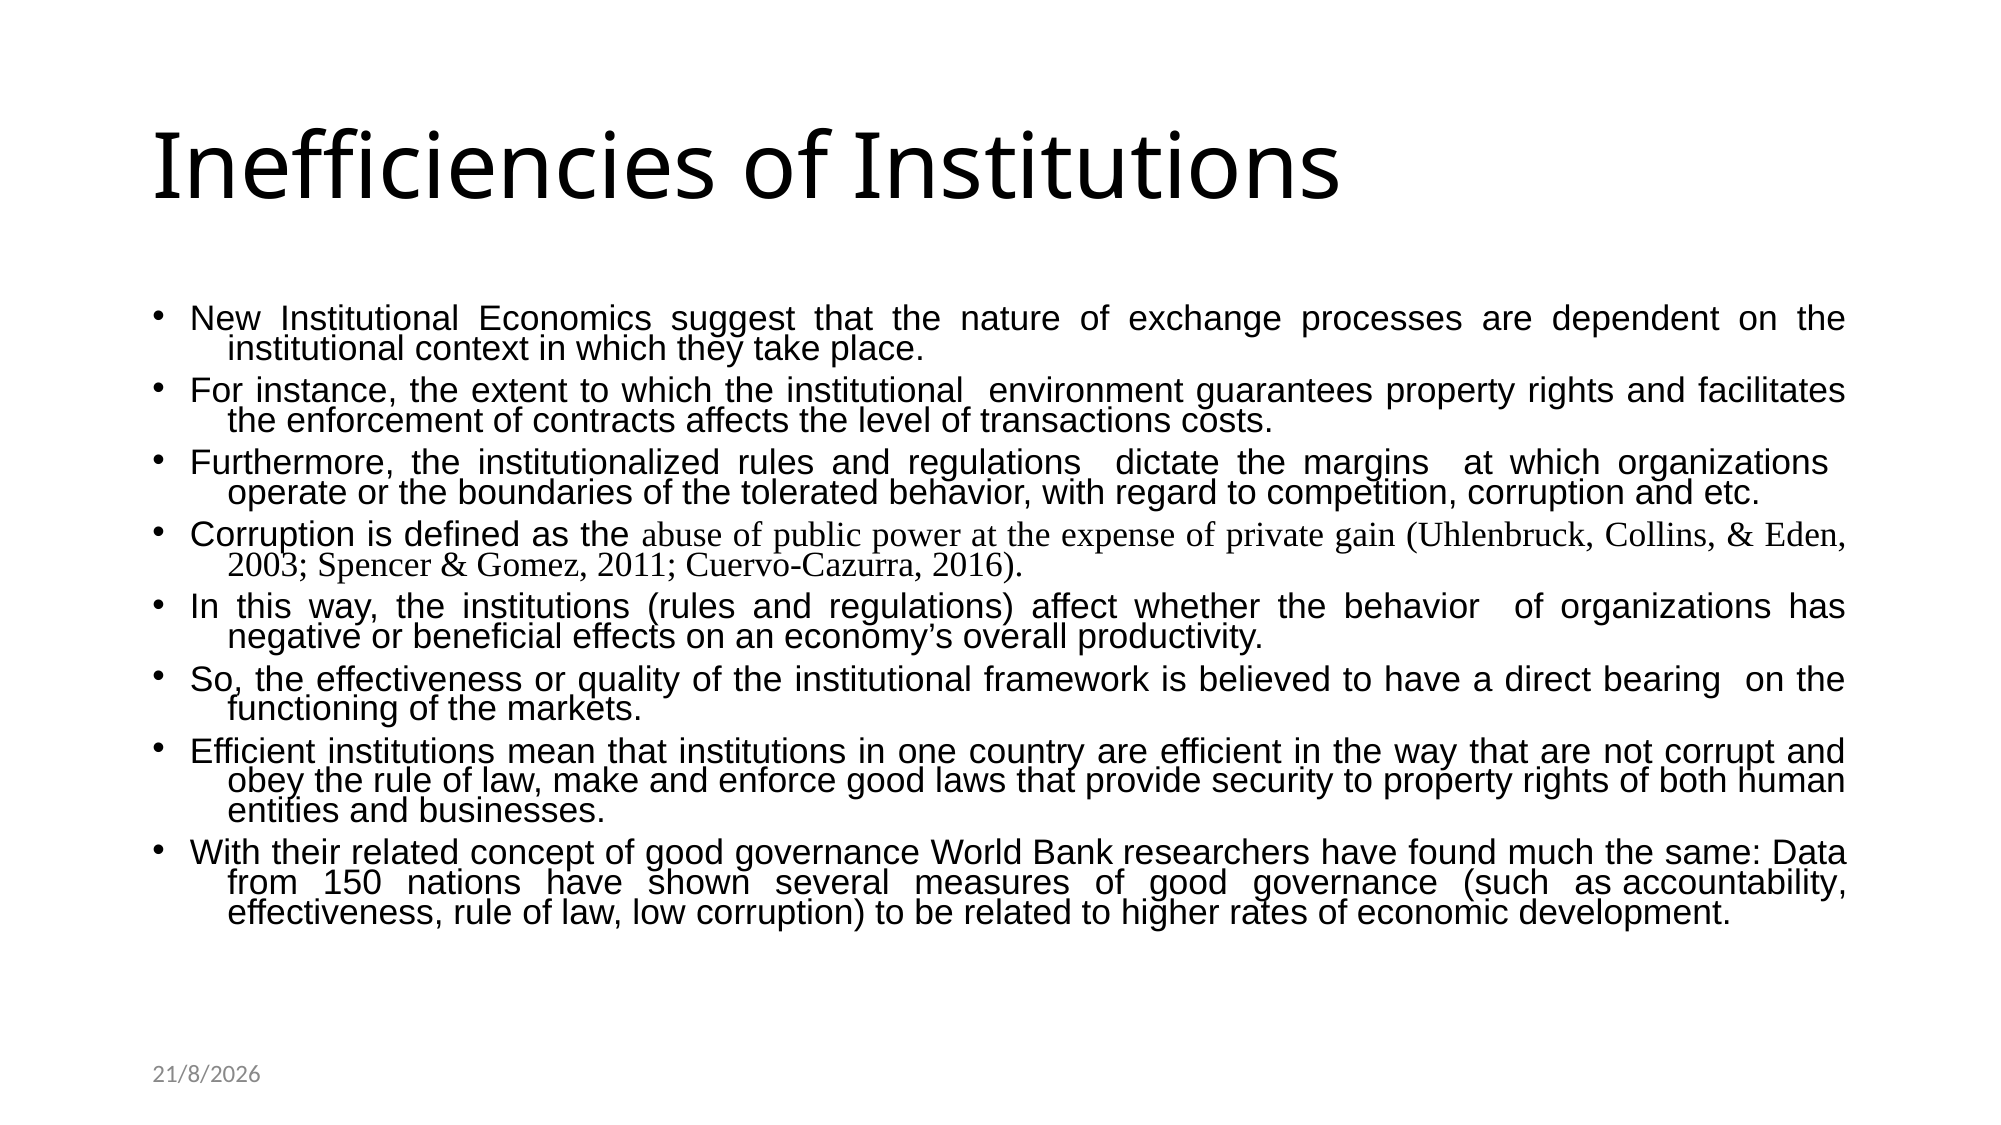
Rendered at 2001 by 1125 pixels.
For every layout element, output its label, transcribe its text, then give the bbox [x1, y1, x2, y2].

list New Institutional Economics suggest that the nature of exchange processes are dependent on the institutional context in which they take place. For instance, the extent to which the institutional environment guarantees property rights and facilitates the enforcement of contracts affects the level of transactions costs. Furthermore, the institutionalized rules and regulations dictate the margins at which organizations operate or the boundaries of the tolerated behavior, with regard to competition, corruption and etc. Corruption is defined as the abuse of public power at the expense of private gain (Uhlenbruck, Collins, & Eden, 2003; Spencer & Gomez, 2011; Cuervo-Cazurra, 2016). In this way, the institutions (rules and regulations) affect whether the behavior of organizations has negative or beneficial effects on an economy’s overall productivity. So, the effectiveness or quality of the institutional framework is believed to have a direct bearing on the functioning of the markets. Efficient institutions mean that institutions in one country are efficient in the way that are not corrupt and obey the rule of law, make and enforce good laws that provide security to property rights of both human entities and businesses. With their related concept of good governance World Bank researchers have found much the same: Data from 150 nations have shown several measures of good governance (such as accountability, effectiveness, rule of law, low corruption) to be related to higher rates of economic development. [137, 299, 1863, 1014]
text_box 15/3/2022 [137, 1042, 588, 1103]
title Inefficiencies of Institutions [137, 59, 1863, 278]
